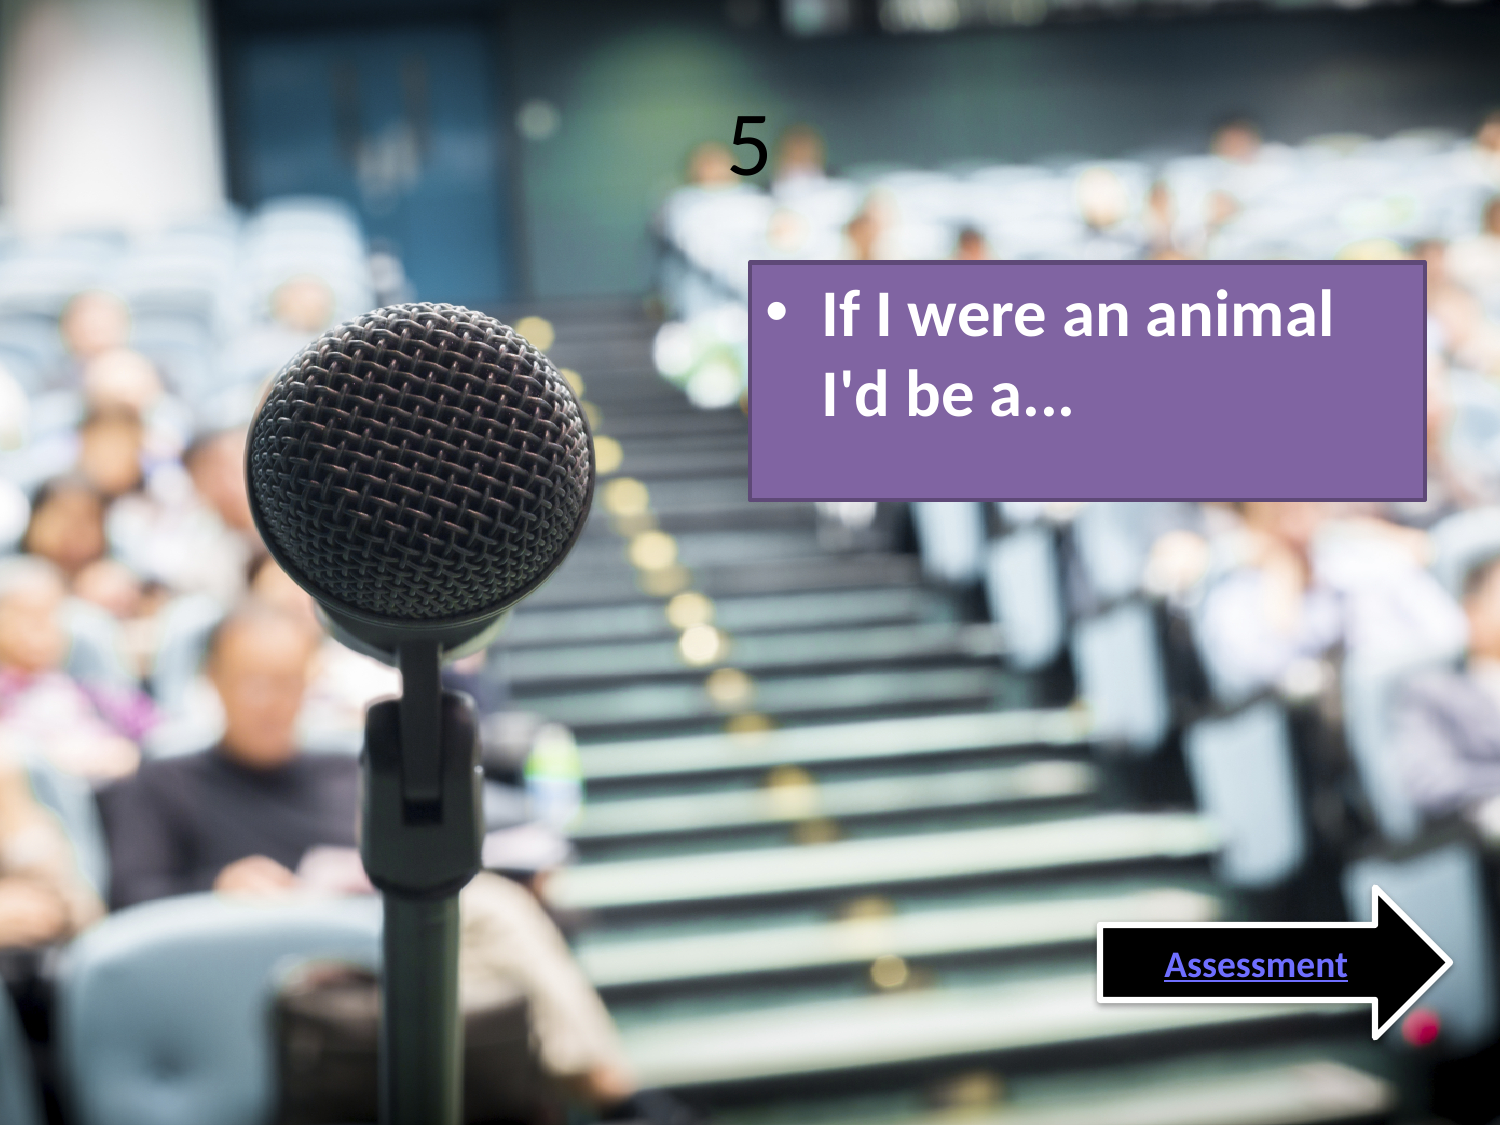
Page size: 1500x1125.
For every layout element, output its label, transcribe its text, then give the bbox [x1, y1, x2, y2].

list If I were an animal I'd be a... [750, 262, 1425, 500]
picture [0, 0, 1500, 1125]
text_box Assessment [1100, 887, 1451, 1038]
title 5 [75, 45, 1425, 233]
